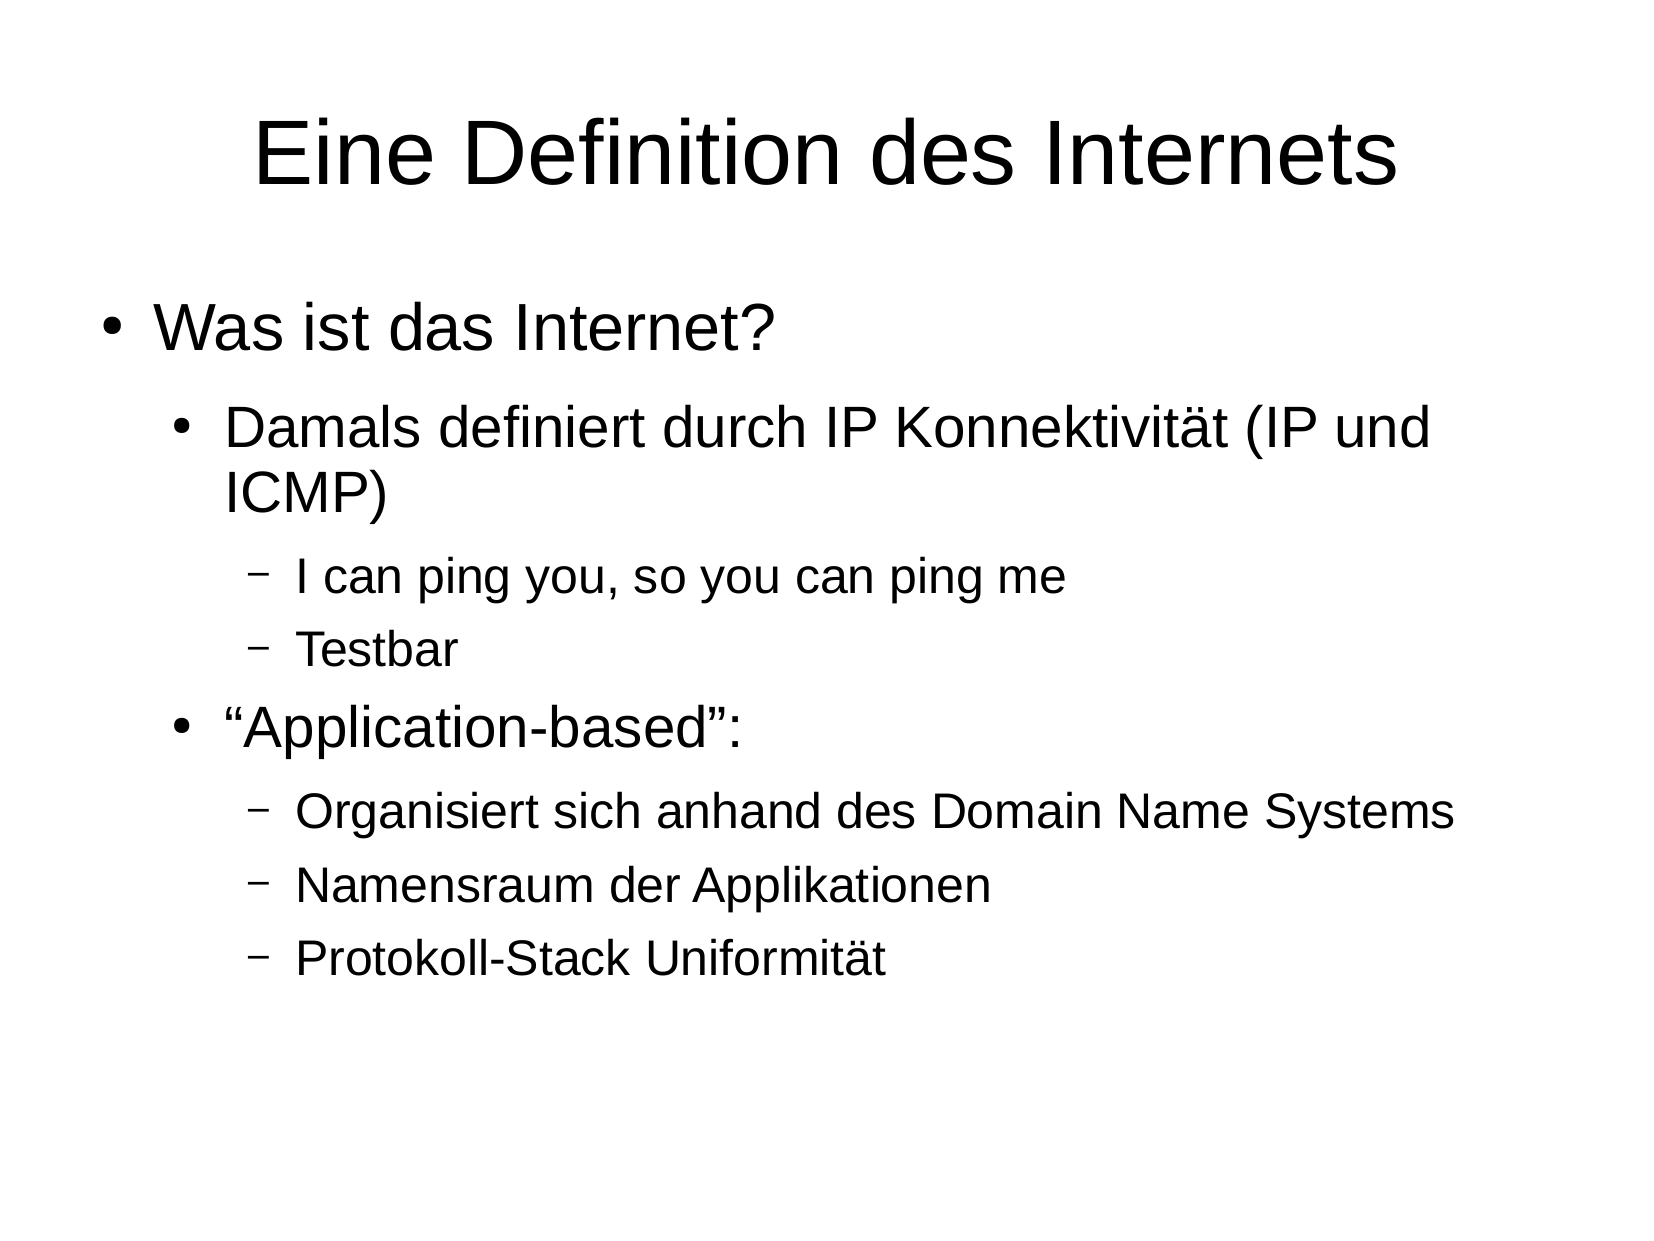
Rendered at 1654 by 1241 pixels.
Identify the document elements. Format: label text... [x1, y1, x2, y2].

title Eine Definition des Internets [82, 49, 1571, 257]
list Was ist das Internet? Damals definiert durch IP Konnektivität (IP und ICMP) I can ping you, so you can ping me Testbar “Application-based”: Organisiert sich anhand des Domain Name Systems Namensraum der Applikationen Protokoll-Stack Uniformität [82, 290, 1571, 1109]
